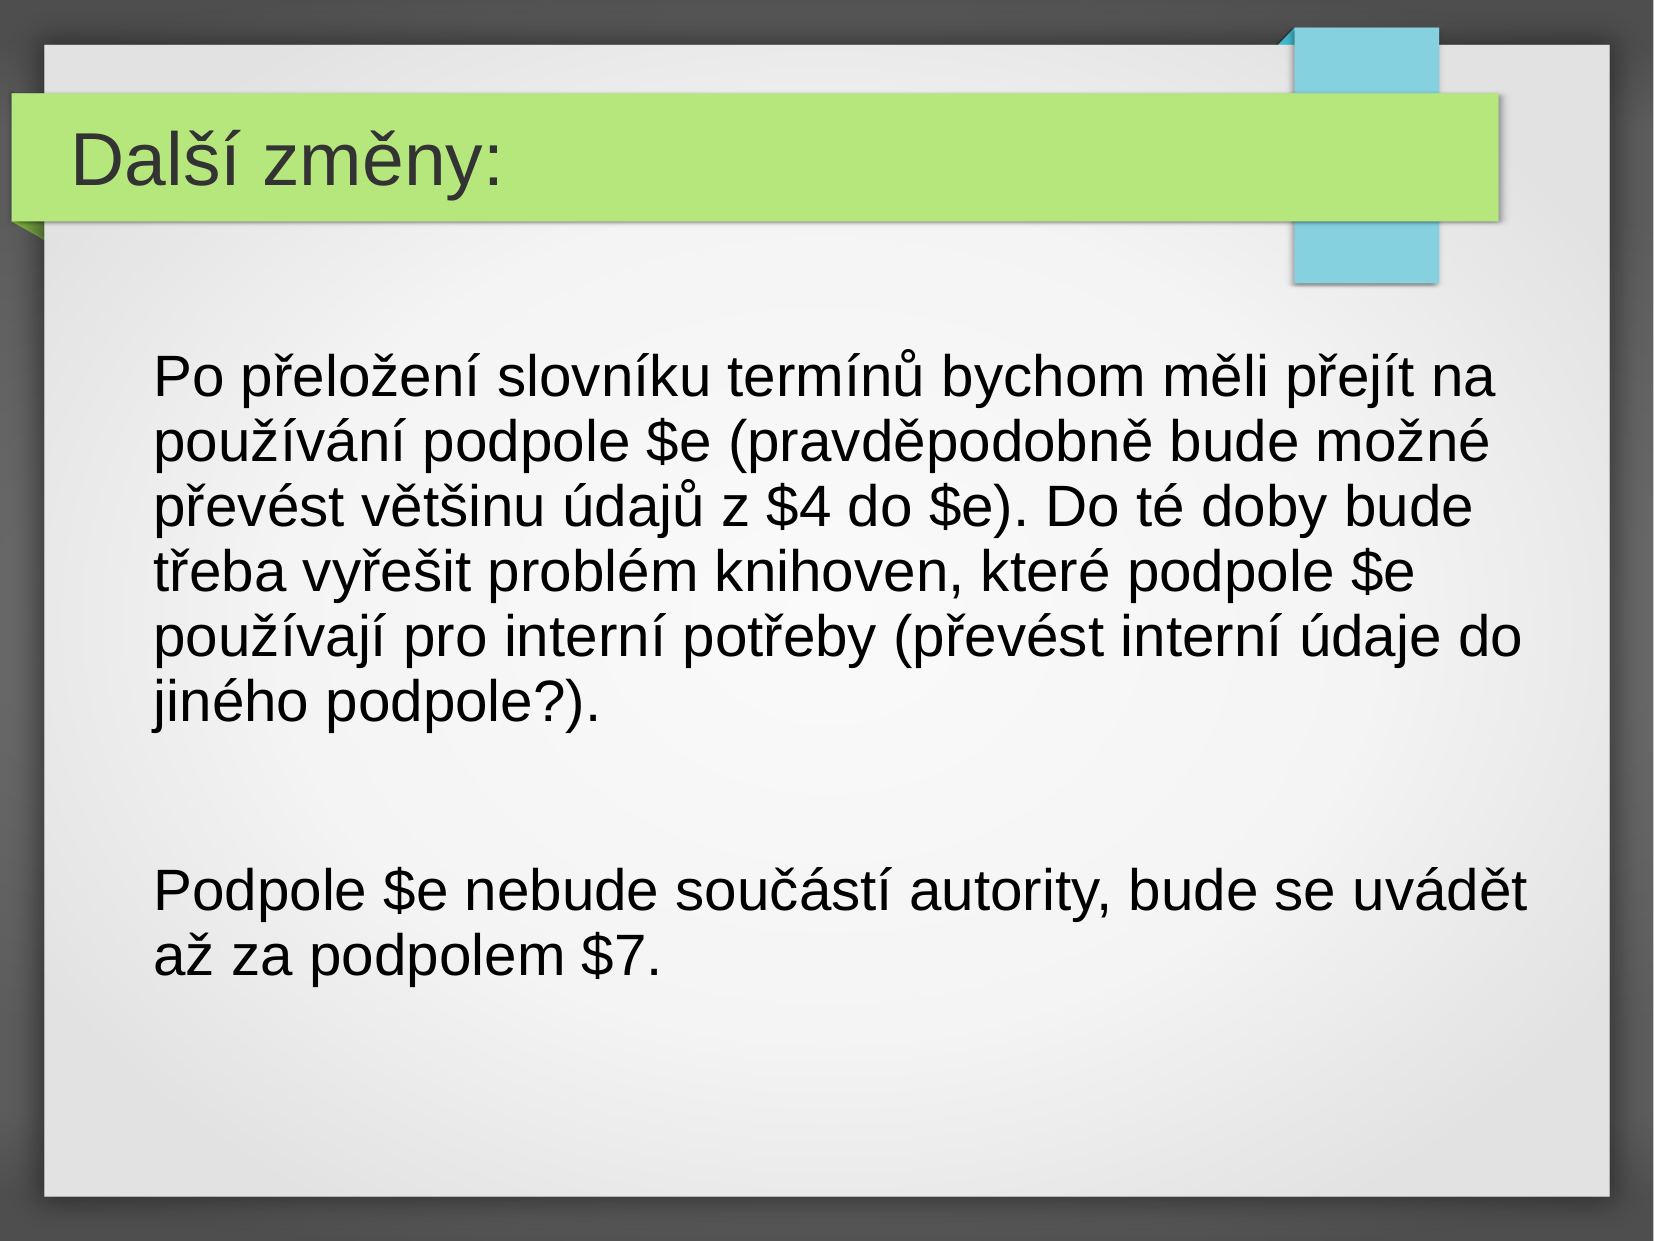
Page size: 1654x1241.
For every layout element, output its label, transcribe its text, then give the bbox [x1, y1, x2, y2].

list Po přeložení slovníku termínů bychom měli přejít na používání podpole $e (pravděpodobně bude možné převést většinu údajů z $4 do $e). Do té doby bude třeba vyřešit problém knihoven, které podpole $e používají pro interní potřeby (převést interní údaje do jiného podpole?). Podpole $e nebude součástí autority, bude se uvádět až za podpolem $7. [82, 343, 1538, 1063]
title Další změny: [70, 106, 1229, 213]
picture [0, 0, 1654, 1241]
